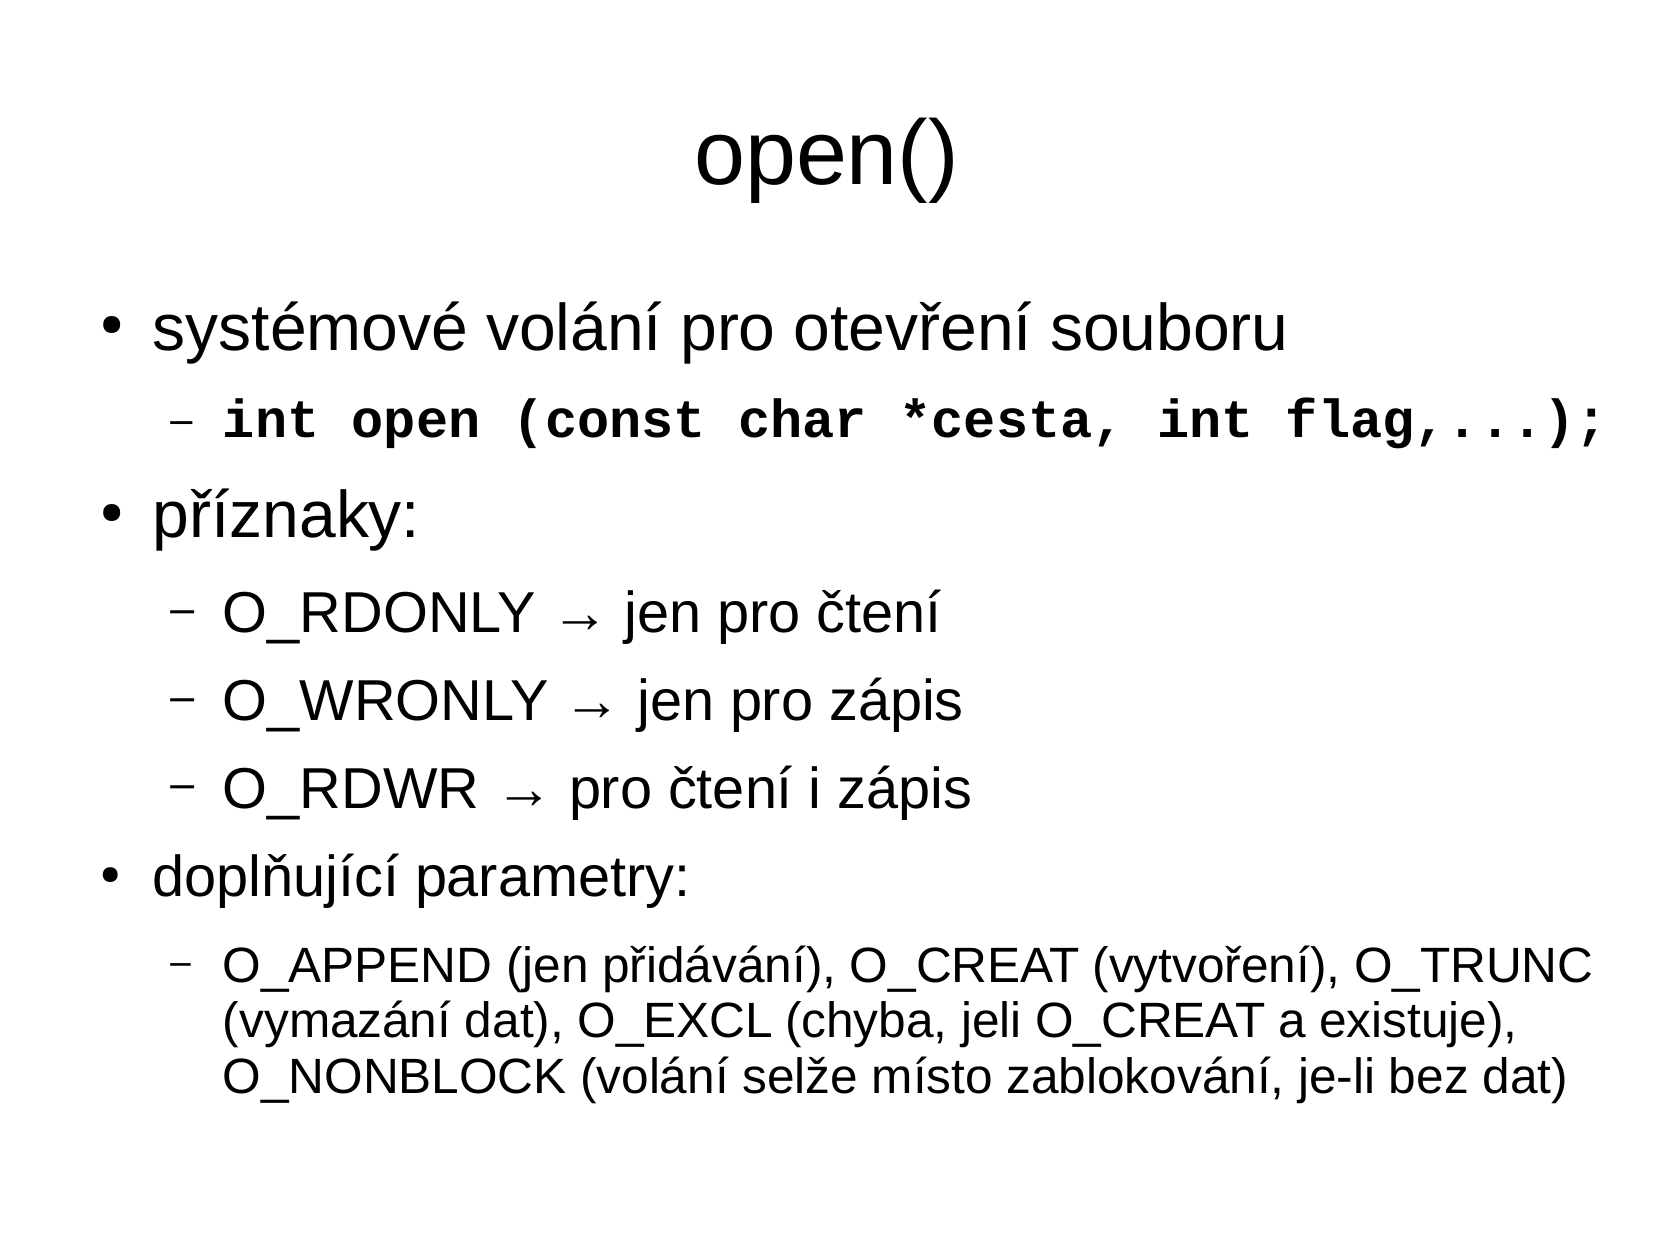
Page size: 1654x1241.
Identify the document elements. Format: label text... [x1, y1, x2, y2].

list systémové volání pro otevření souboru int open (const char *cesta, int flag,...); příznaky: O_RDONLY → jen pro čtení O_WRONLY → jen pro zápis O_RDWR → pro čtení i zápis doplňující parametry: O_APPEND (jen přidávání), O_CREAT (vytvoření), O_TRUNC (vymazání dat), O_EXCL (chyba, jeli O_CREAT a existuje), O_NONBLOCK (volání selže místo zablokování, je-li bez dat) [82, 290, 1625, 1112]
title open() [82, 56, 1571, 250]
